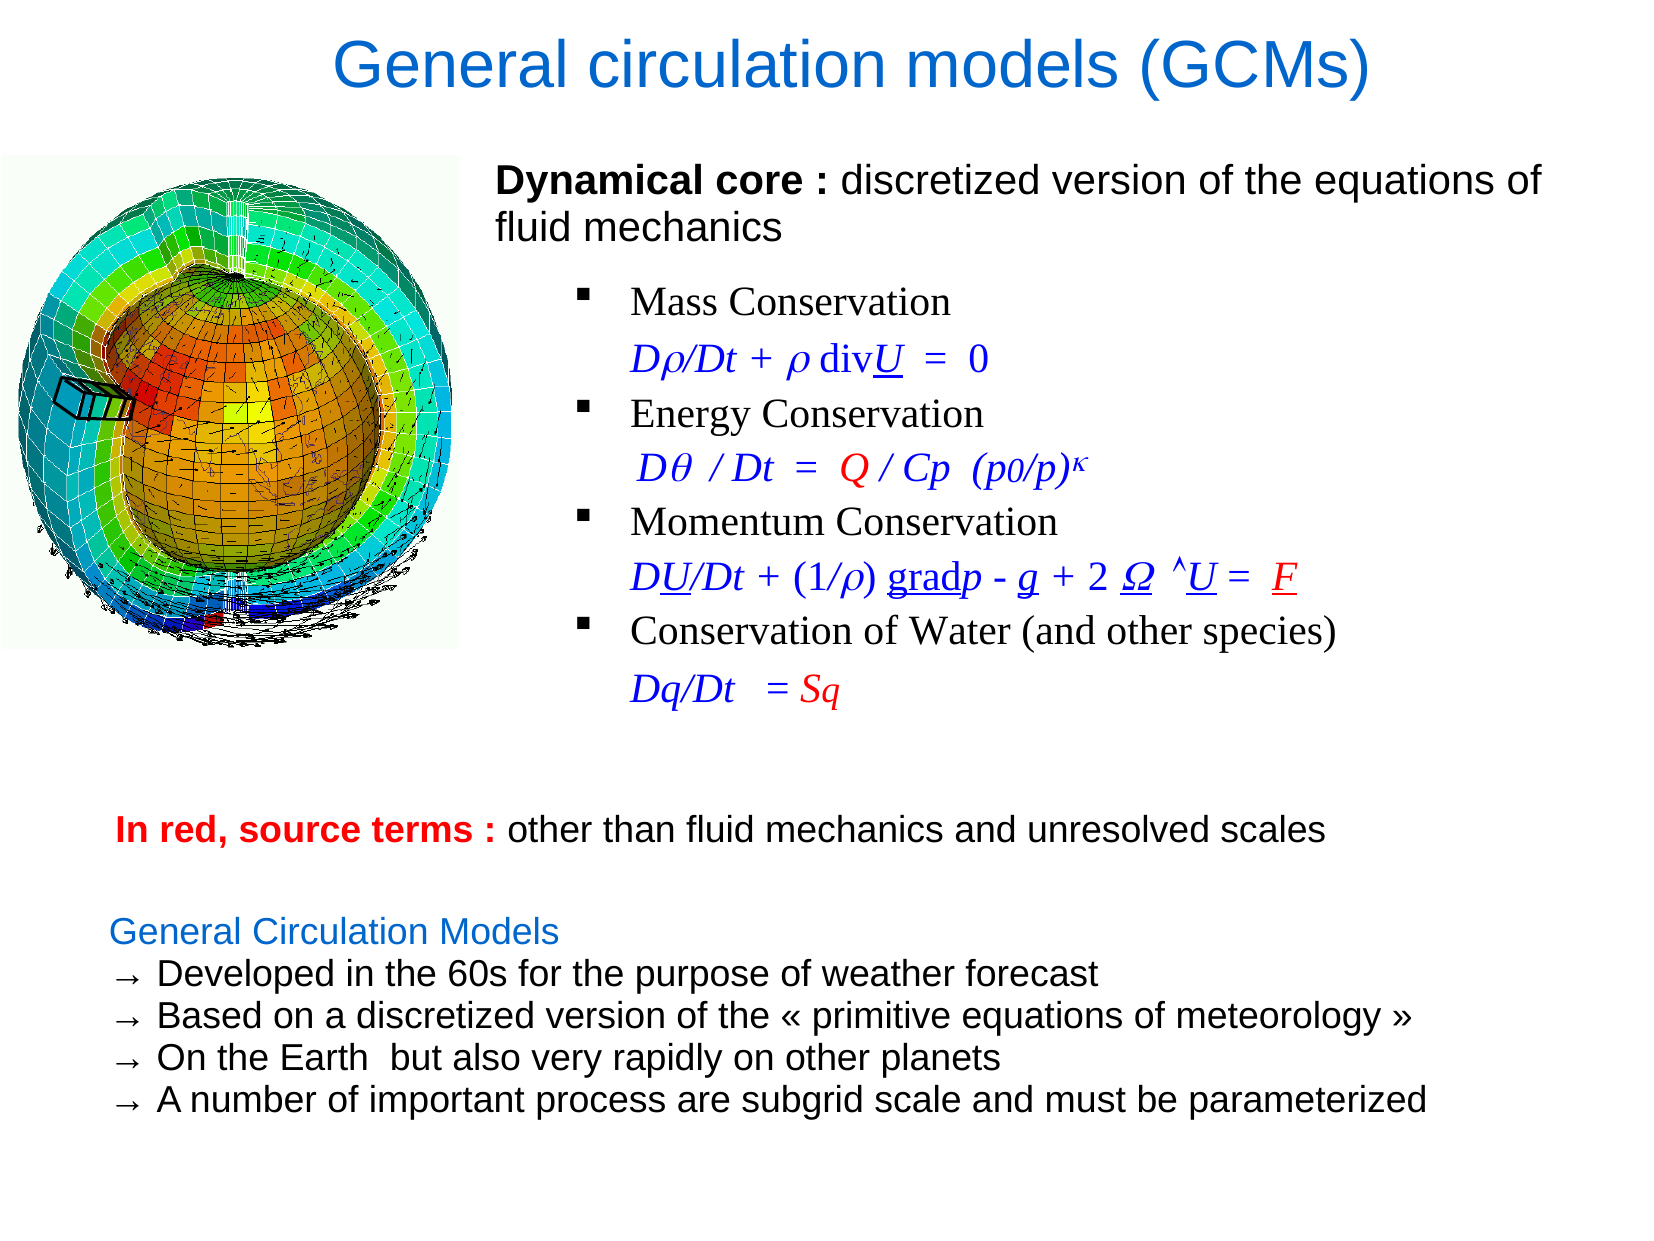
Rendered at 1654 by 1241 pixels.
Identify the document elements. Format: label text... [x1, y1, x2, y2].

picture [1, 155, 460, 649]
text_box General Circulation Models → Developed in the 60s for the purpose of weather forecast → Based on a discretized version of the « primitive equations of meteorology » → On the Earth but also very rapidly on other planets → A number of important process are subgrid scale and must be parameterized [93, 903, 1581, 1201]
text_box General circulation models (GCMs) [78, 19, 1628, 137]
list Mass Conservation D/Dt +  divU = 0 Energy Conservation Dq / Dt = Q / Cp (p0/p)k Momentum Conservation DU/Dt + (1/) gradp - g + 2 U = F Conservation of Water (and other species) Dq/Dt = Sq [559, 269, 1446, 720]
text_box In red, source terms : other than fluid mechanics and unresolved scales [100, 800, 1590, 900]
text_box Dynamical core : discretized version of the equations of fluid mechanics [480, 149, 1569, 269]
